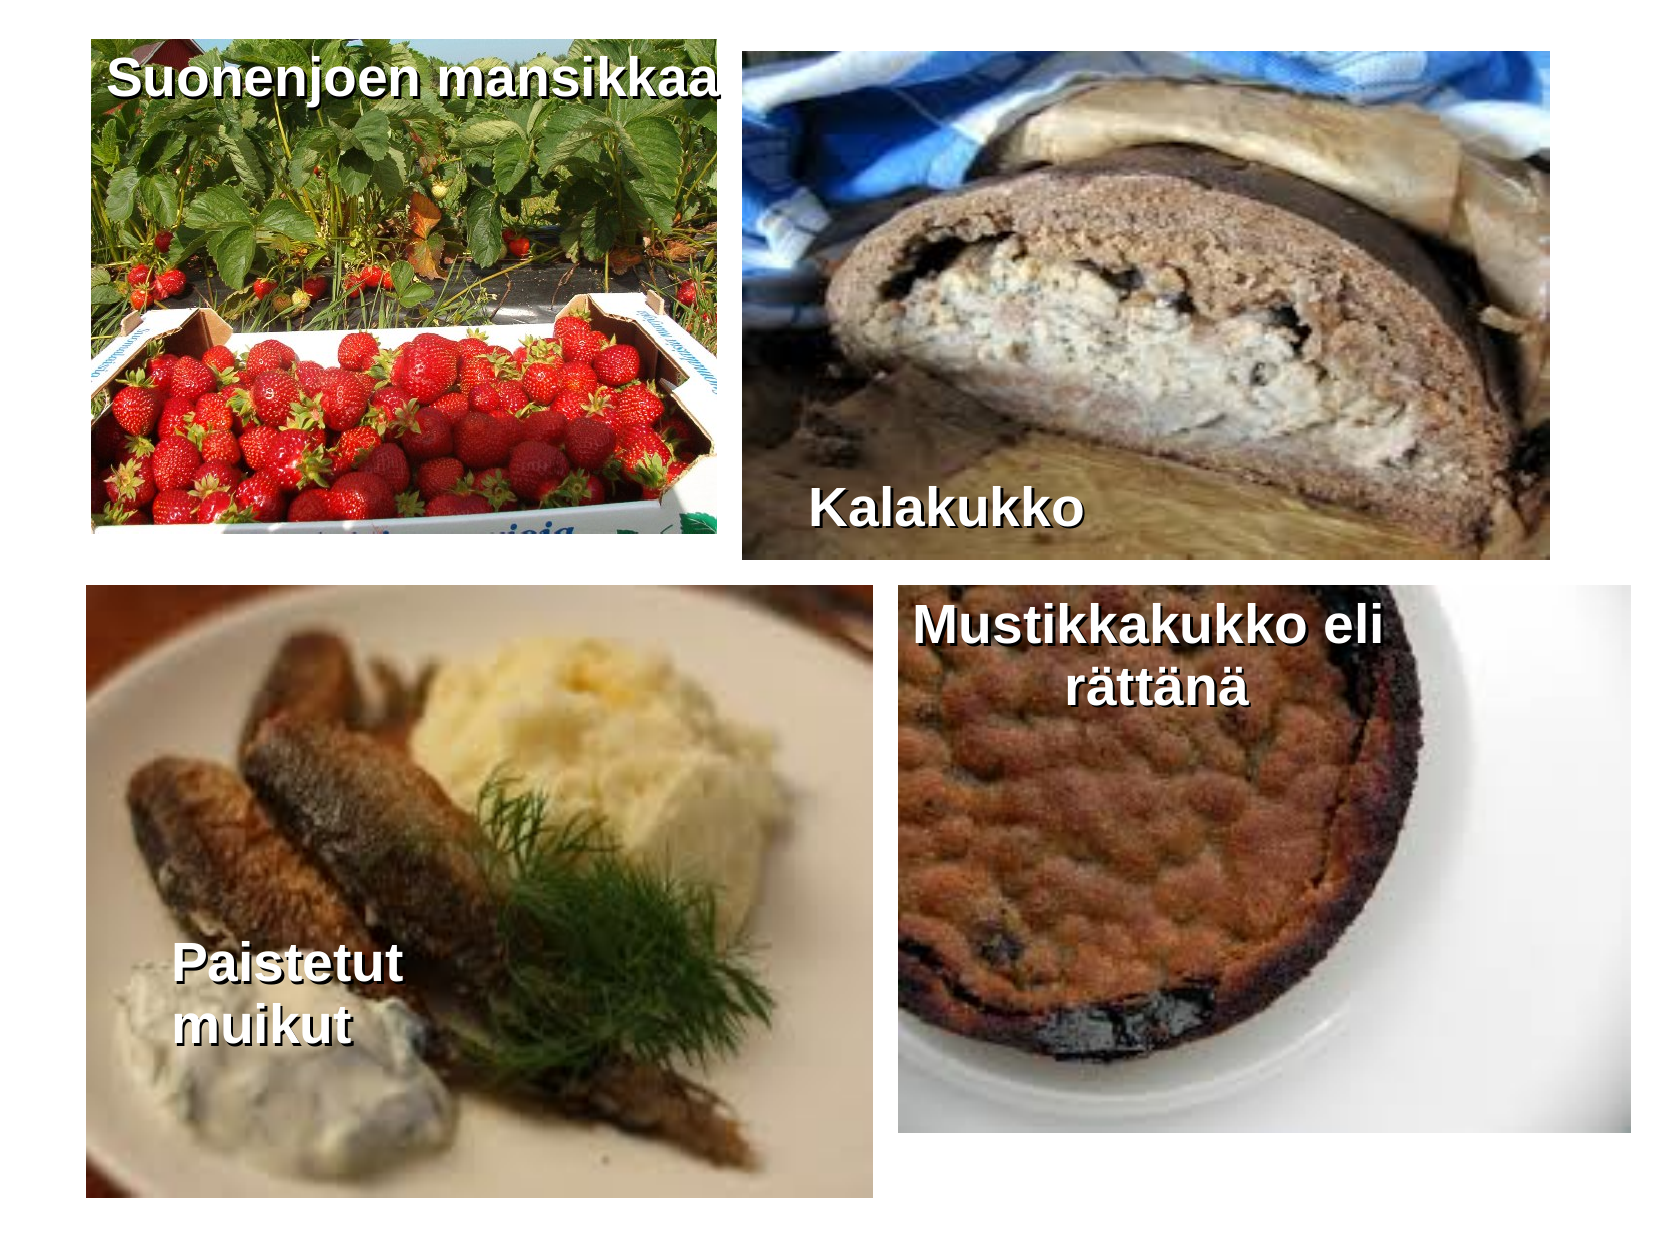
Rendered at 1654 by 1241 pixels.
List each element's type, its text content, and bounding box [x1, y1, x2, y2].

text_box Kalakukko [794, 468, 1589, 552]
picture [898, 585, 1631, 1133]
text_box Paistetut muikut [156, 924, 599, 1063]
picture [86, 585, 873, 1198]
picture [742, 51, 1550, 560]
picture [91, 39, 717, 534]
